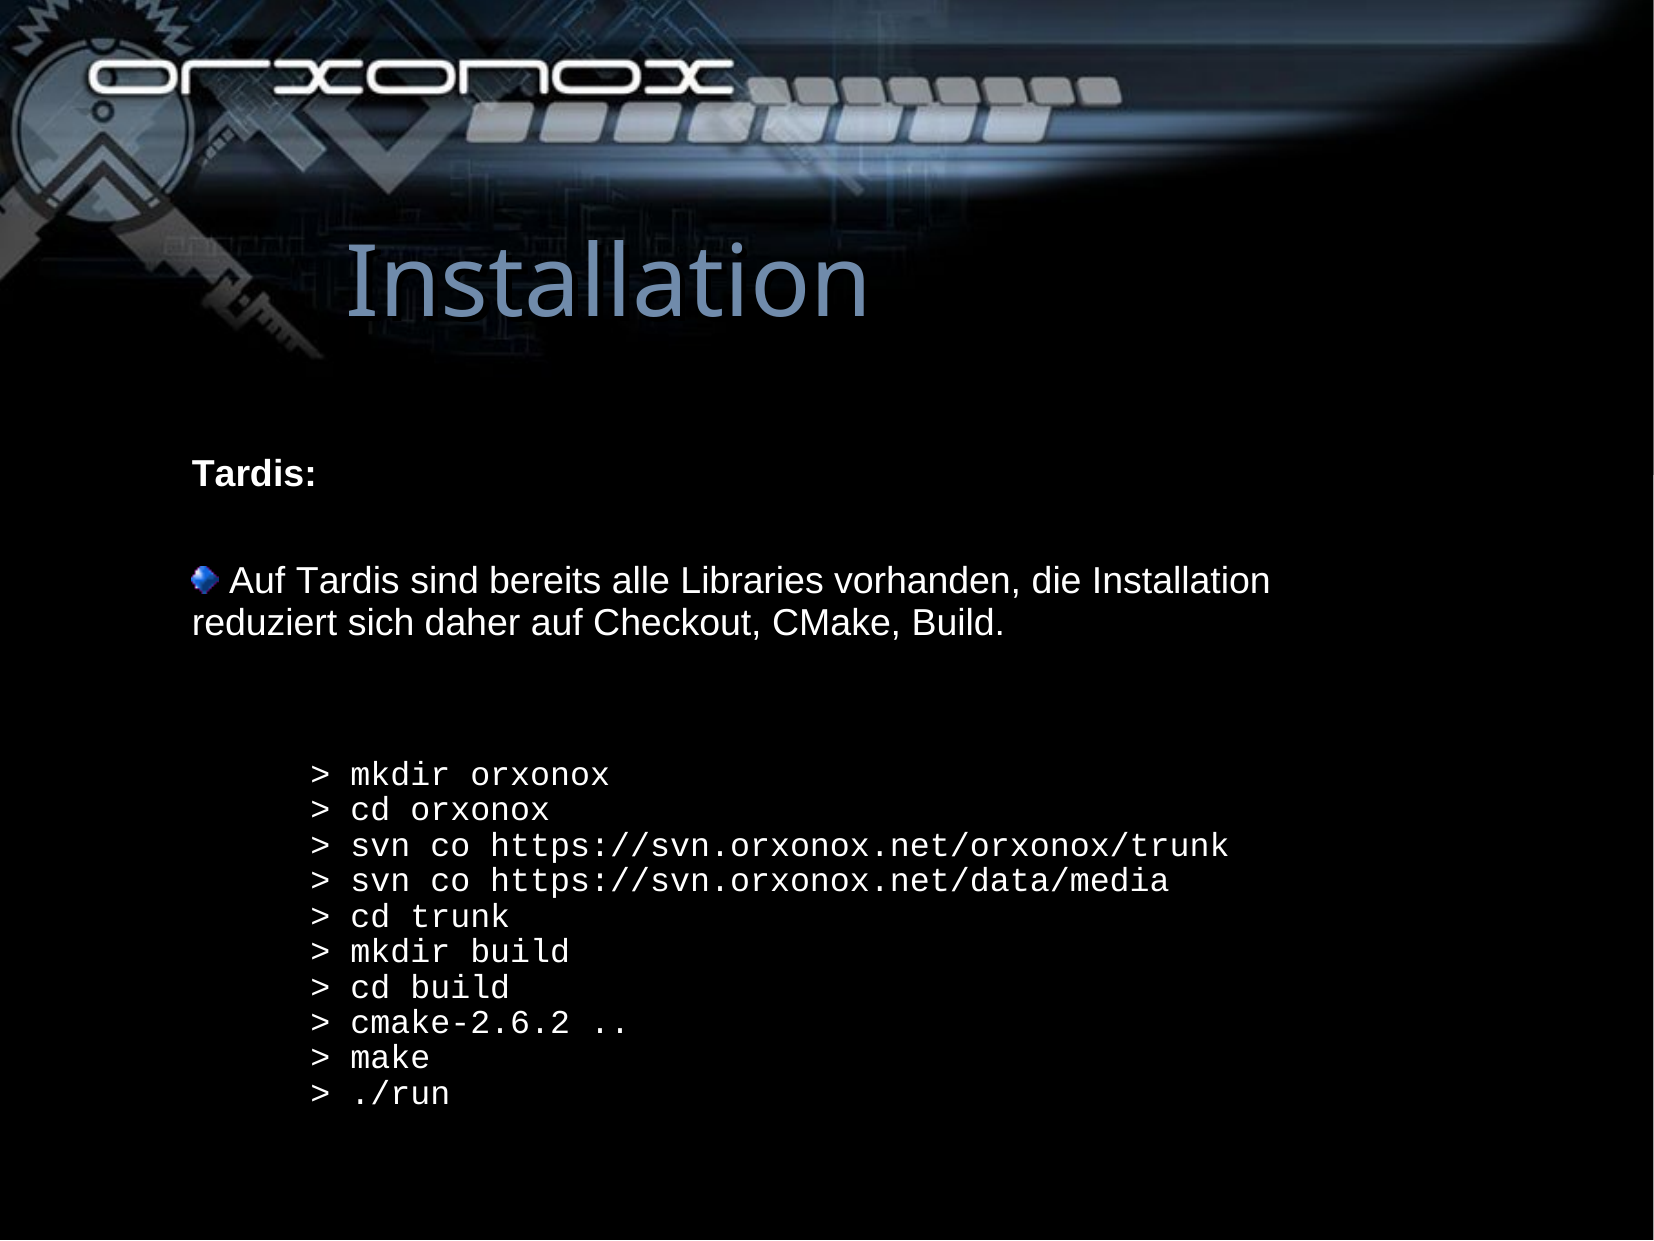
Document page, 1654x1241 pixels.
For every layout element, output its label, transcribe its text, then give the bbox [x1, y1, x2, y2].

picture [0, 0, 1654, 475]
text_box Tardis: Auf Tardis sind bereits alle Libraries vorhanden, die Installation reduziert sich daher auf Checkout, CMake, Build. > mkdir orxonox > cd orxonox > svn co https://svn.orxonox.net/orxonox/trunk > svn co https://svn.orxonox.net/data/media > cd trunk > mkdir build > cd build > cmake-2.6.2 .. > make > ./run [177, 442, 1329, 1134]
text_box Installation [330, 194, 1306, 344]
picture [191, 566, 219, 594]
